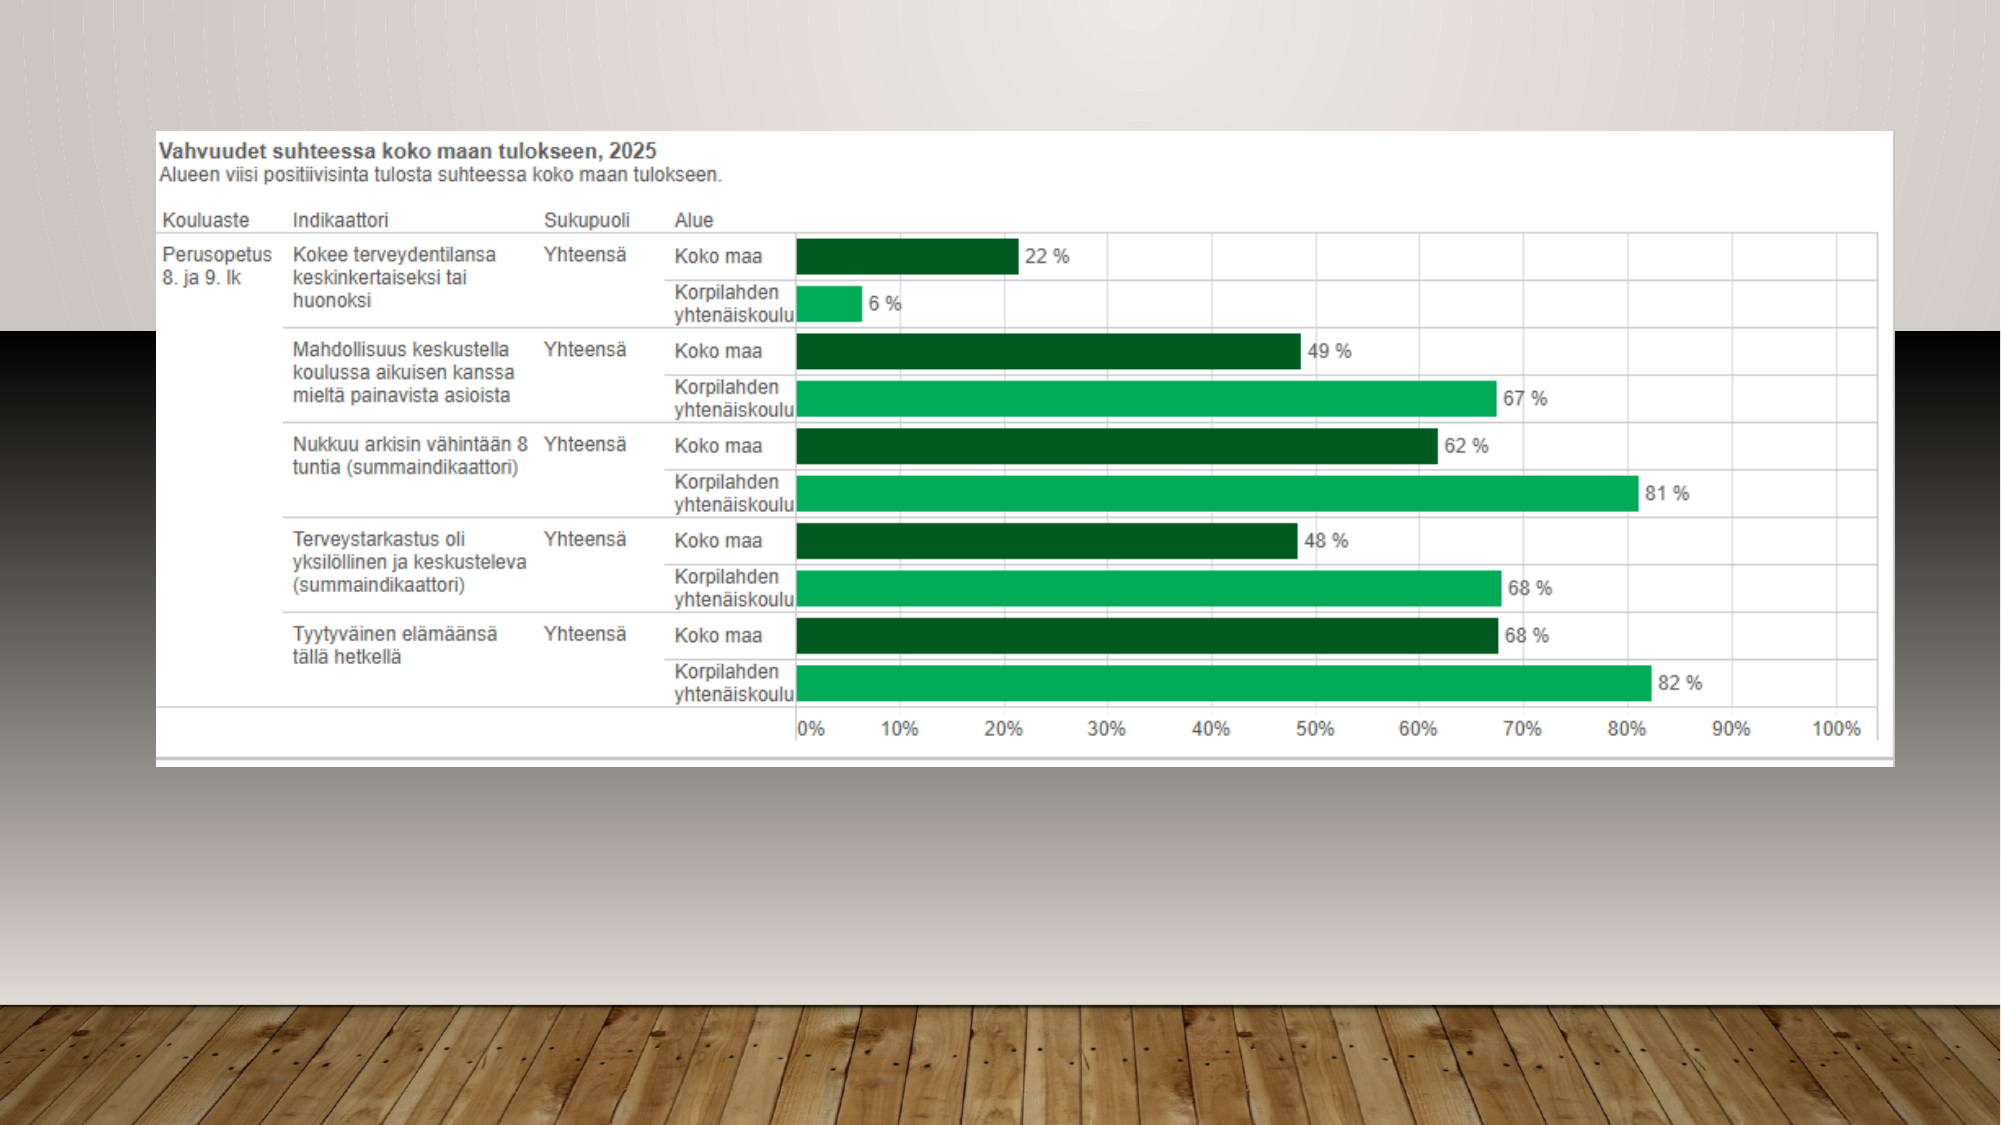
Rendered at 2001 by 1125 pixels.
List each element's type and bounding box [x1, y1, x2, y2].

picture [156, 131, 1895, 767]
